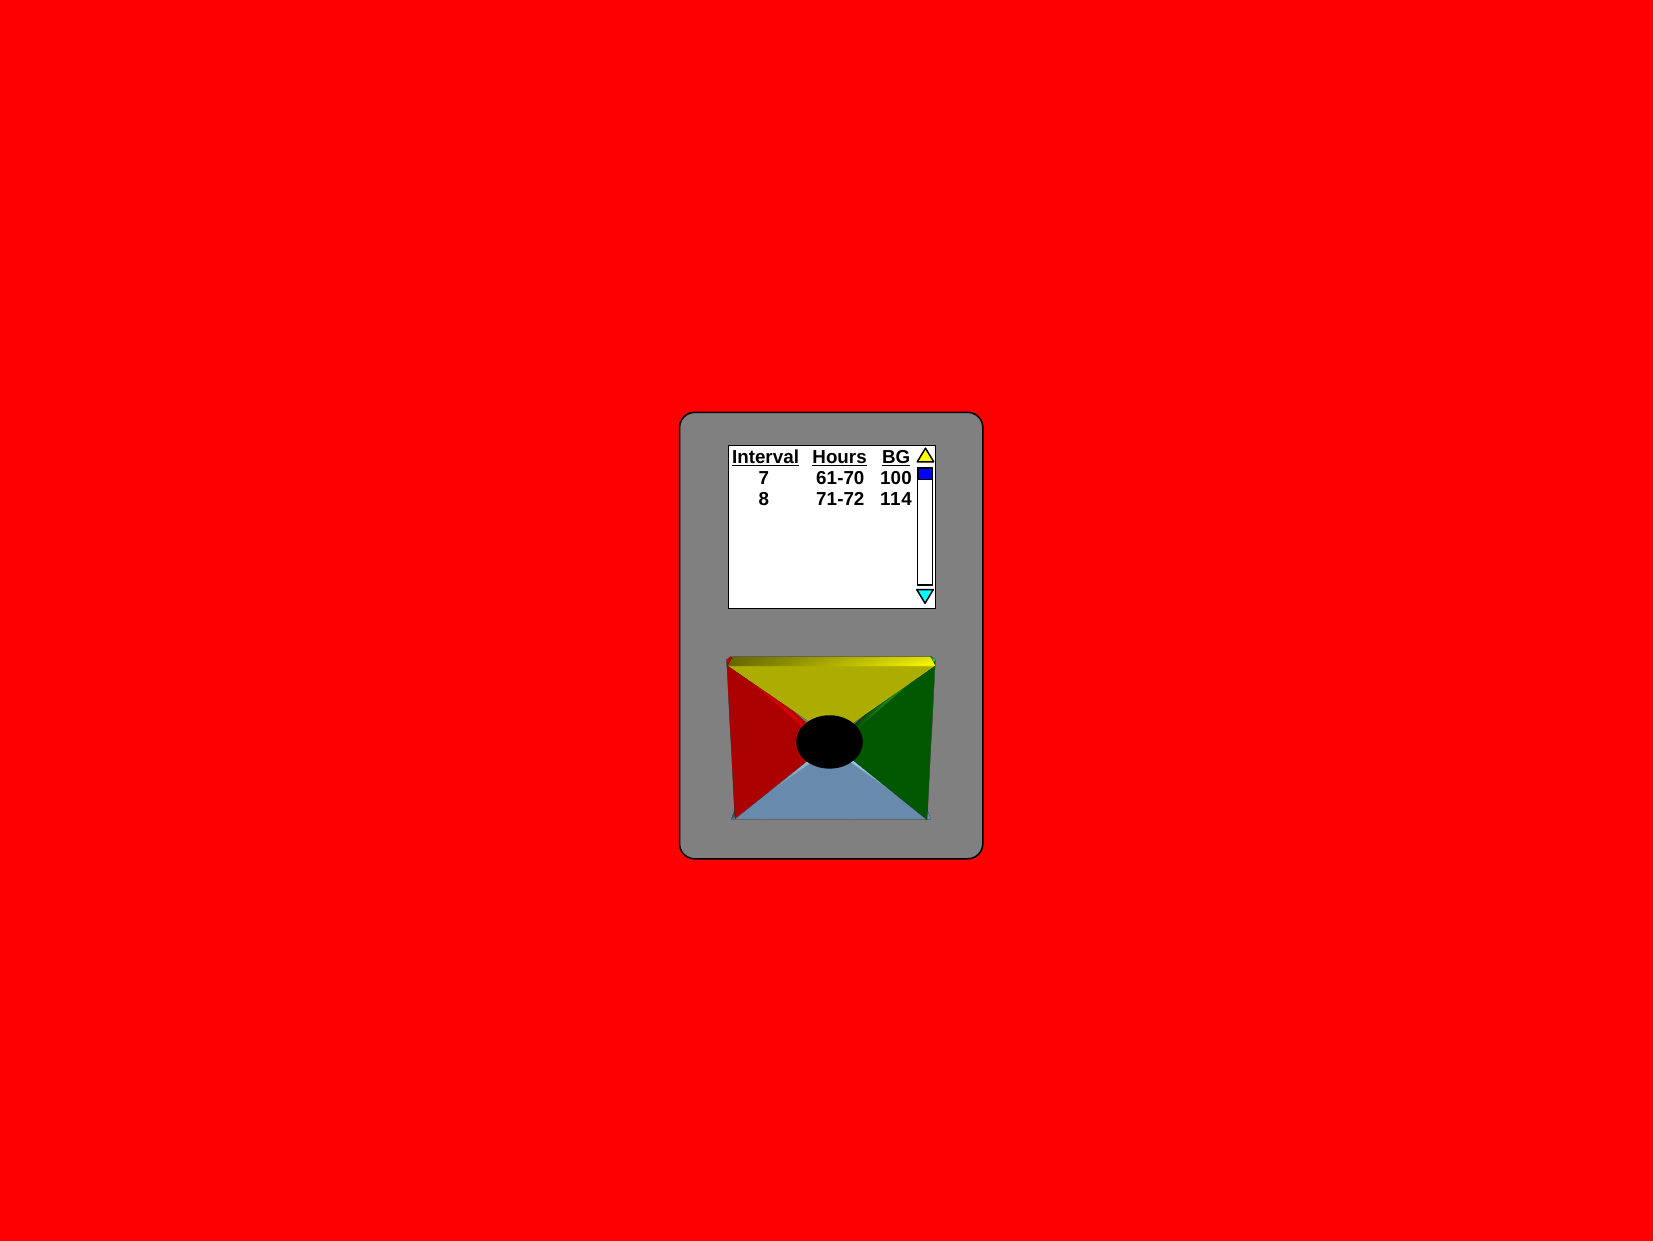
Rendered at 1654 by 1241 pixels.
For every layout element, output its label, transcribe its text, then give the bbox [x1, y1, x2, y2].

text_box Interval Hours BG 7 61-70 100 8 71-72 114 [717, 439, 933, 518]
text_box [679, 412, 983, 859]
